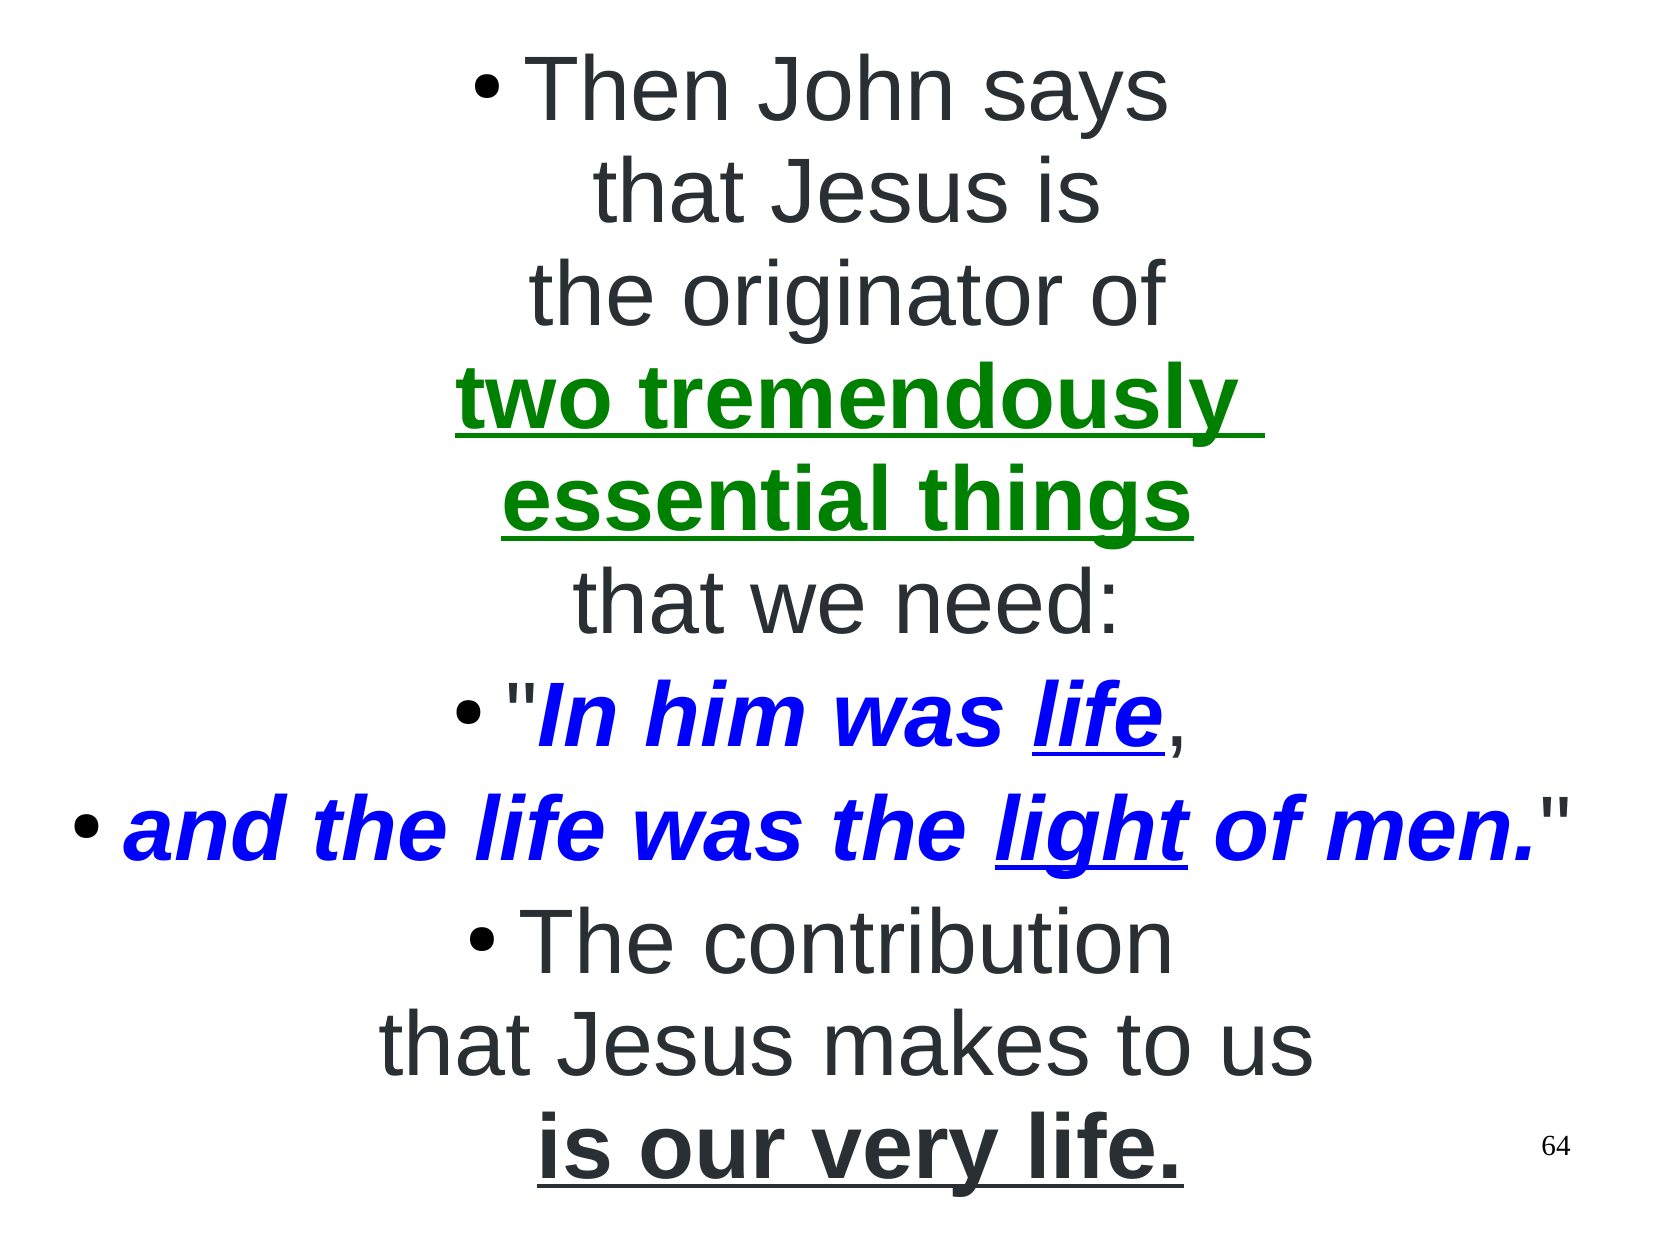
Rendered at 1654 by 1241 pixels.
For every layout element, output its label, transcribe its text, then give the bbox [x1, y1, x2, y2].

list Then John says that Jesus is the originator of two tremendously essential things that we need: "In him was life, and the life was the light of men." The contribution that Jesus makes to us is our very life. [37, 37, 1613, 1238]
